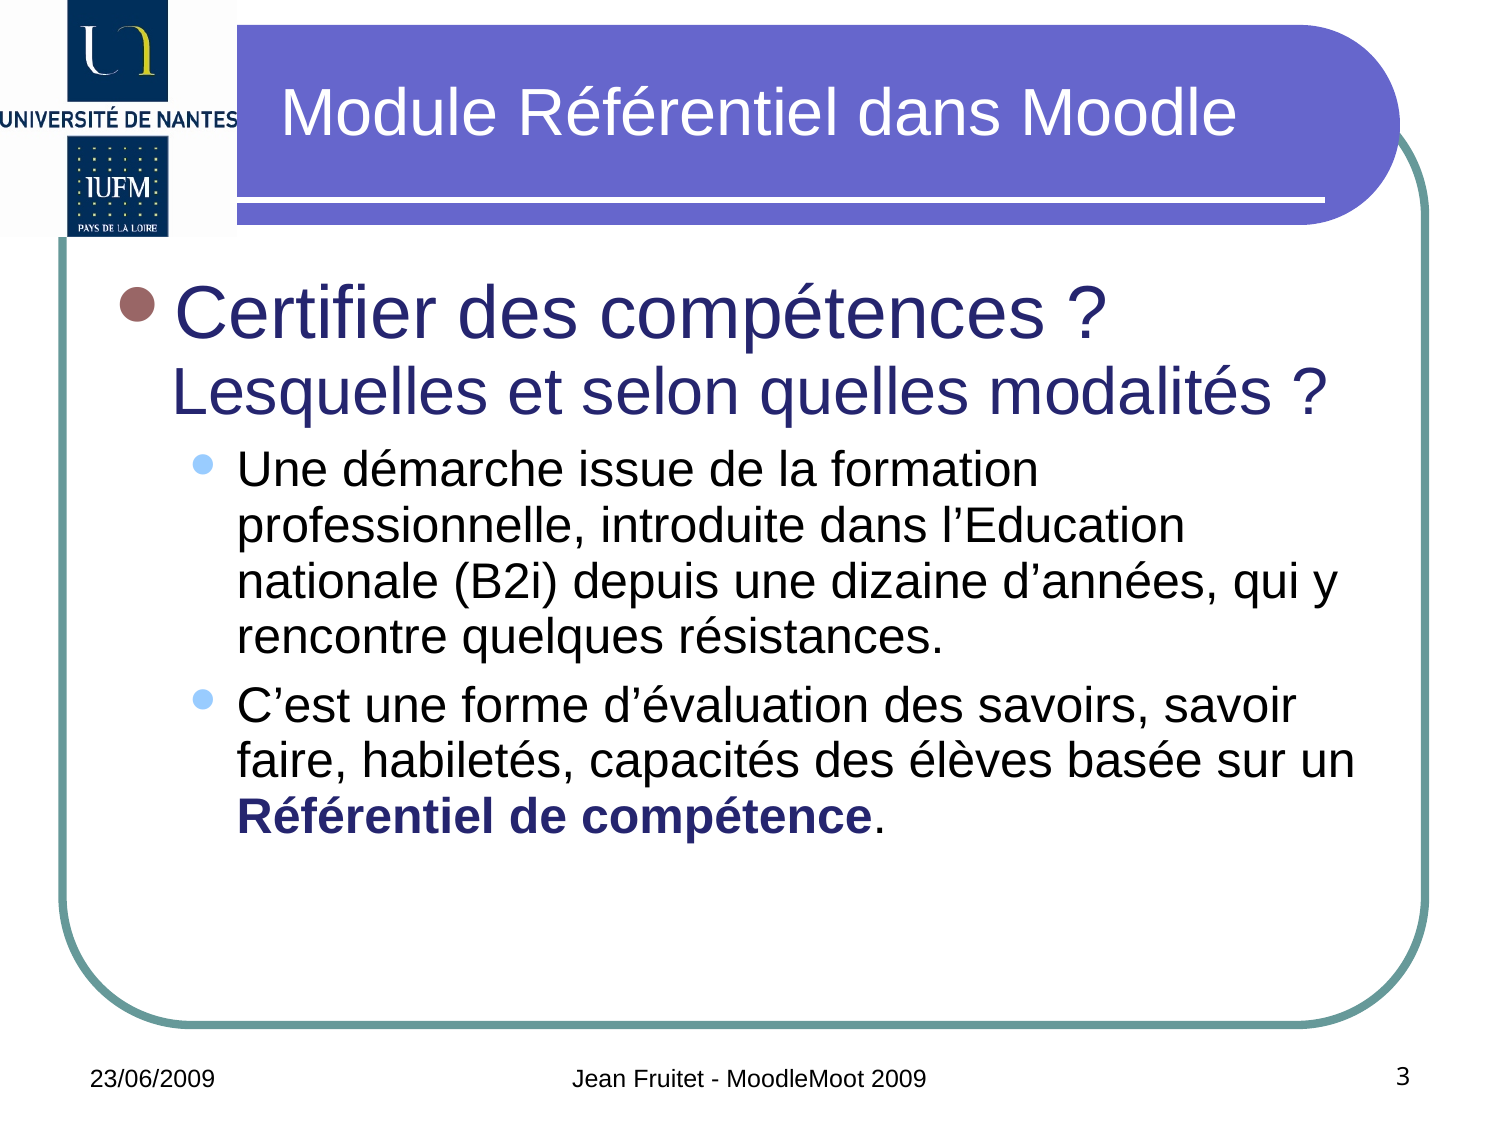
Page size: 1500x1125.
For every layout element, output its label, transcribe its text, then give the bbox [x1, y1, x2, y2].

picture [0, 0, 237, 237]
title Module Référentiel dans Moodle [265, 37, 1376, 188]
list Certifier des compétences ? Lesquelles et selon quelles modalités ? Une démarche issue de la formation professionnelle, introduite dans l’Education nationale (B2i) depuis une dizaine d’années, qui y rencontre quelques résistances. C’est une forme d’évaluation des savoirs, savoir faire, habiletés, capacités des élèves basée sur un Référentiel de compétence. [99, 262, 1388, 988]
